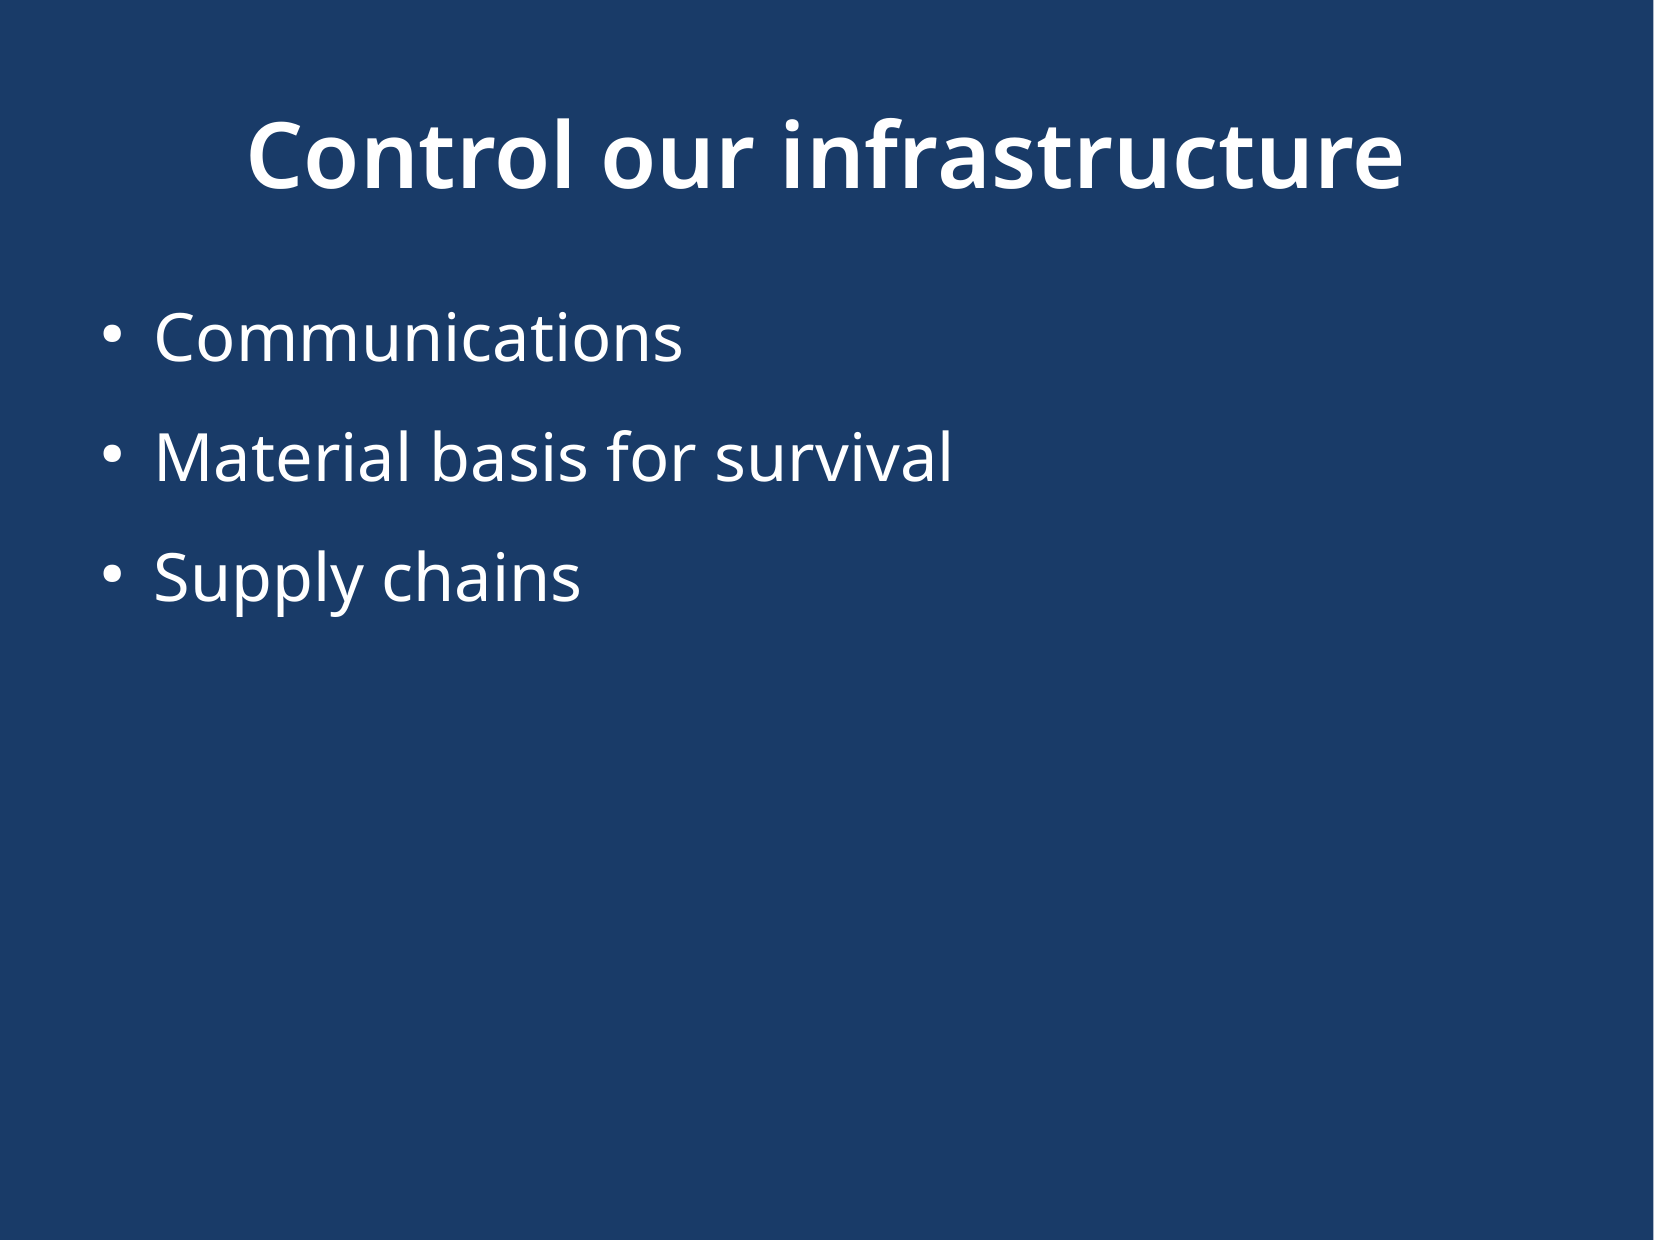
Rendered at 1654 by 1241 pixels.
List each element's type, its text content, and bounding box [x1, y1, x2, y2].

list Communications Material basis for survival Supply chains [82, 290, 1571, 1010]
title Control our infrastructure [82, 49, 1571, 257]
